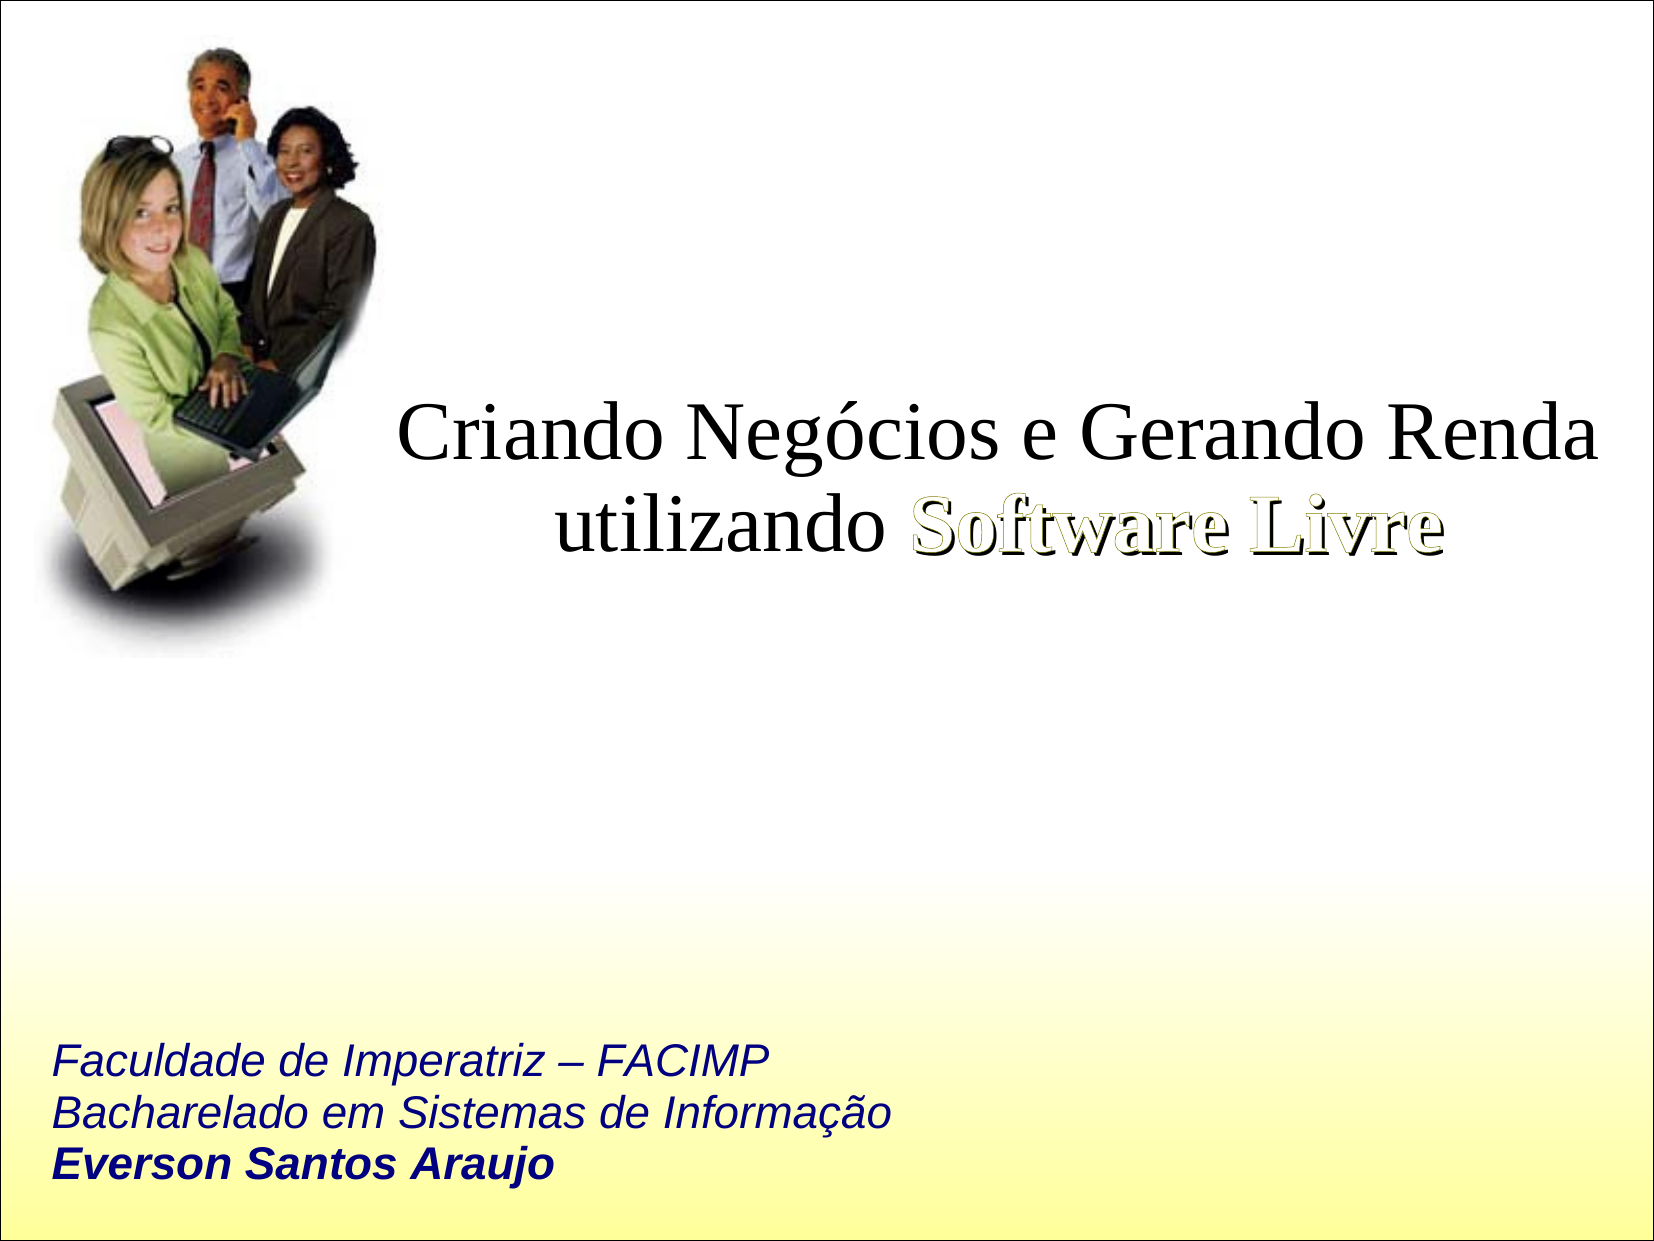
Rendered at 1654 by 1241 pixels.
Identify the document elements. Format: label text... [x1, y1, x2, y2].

picture [34, 19, 389, 658]
text_box Faculdade de Imperatriz – FACIMP Bacharelado em Sistemas de Informação Everson Santos Araujo [51, 1035, 875, 1190]
text_box Criando Negócios e Gerando Renda utilizando Software Livre [396, 385, 1577, 570]
